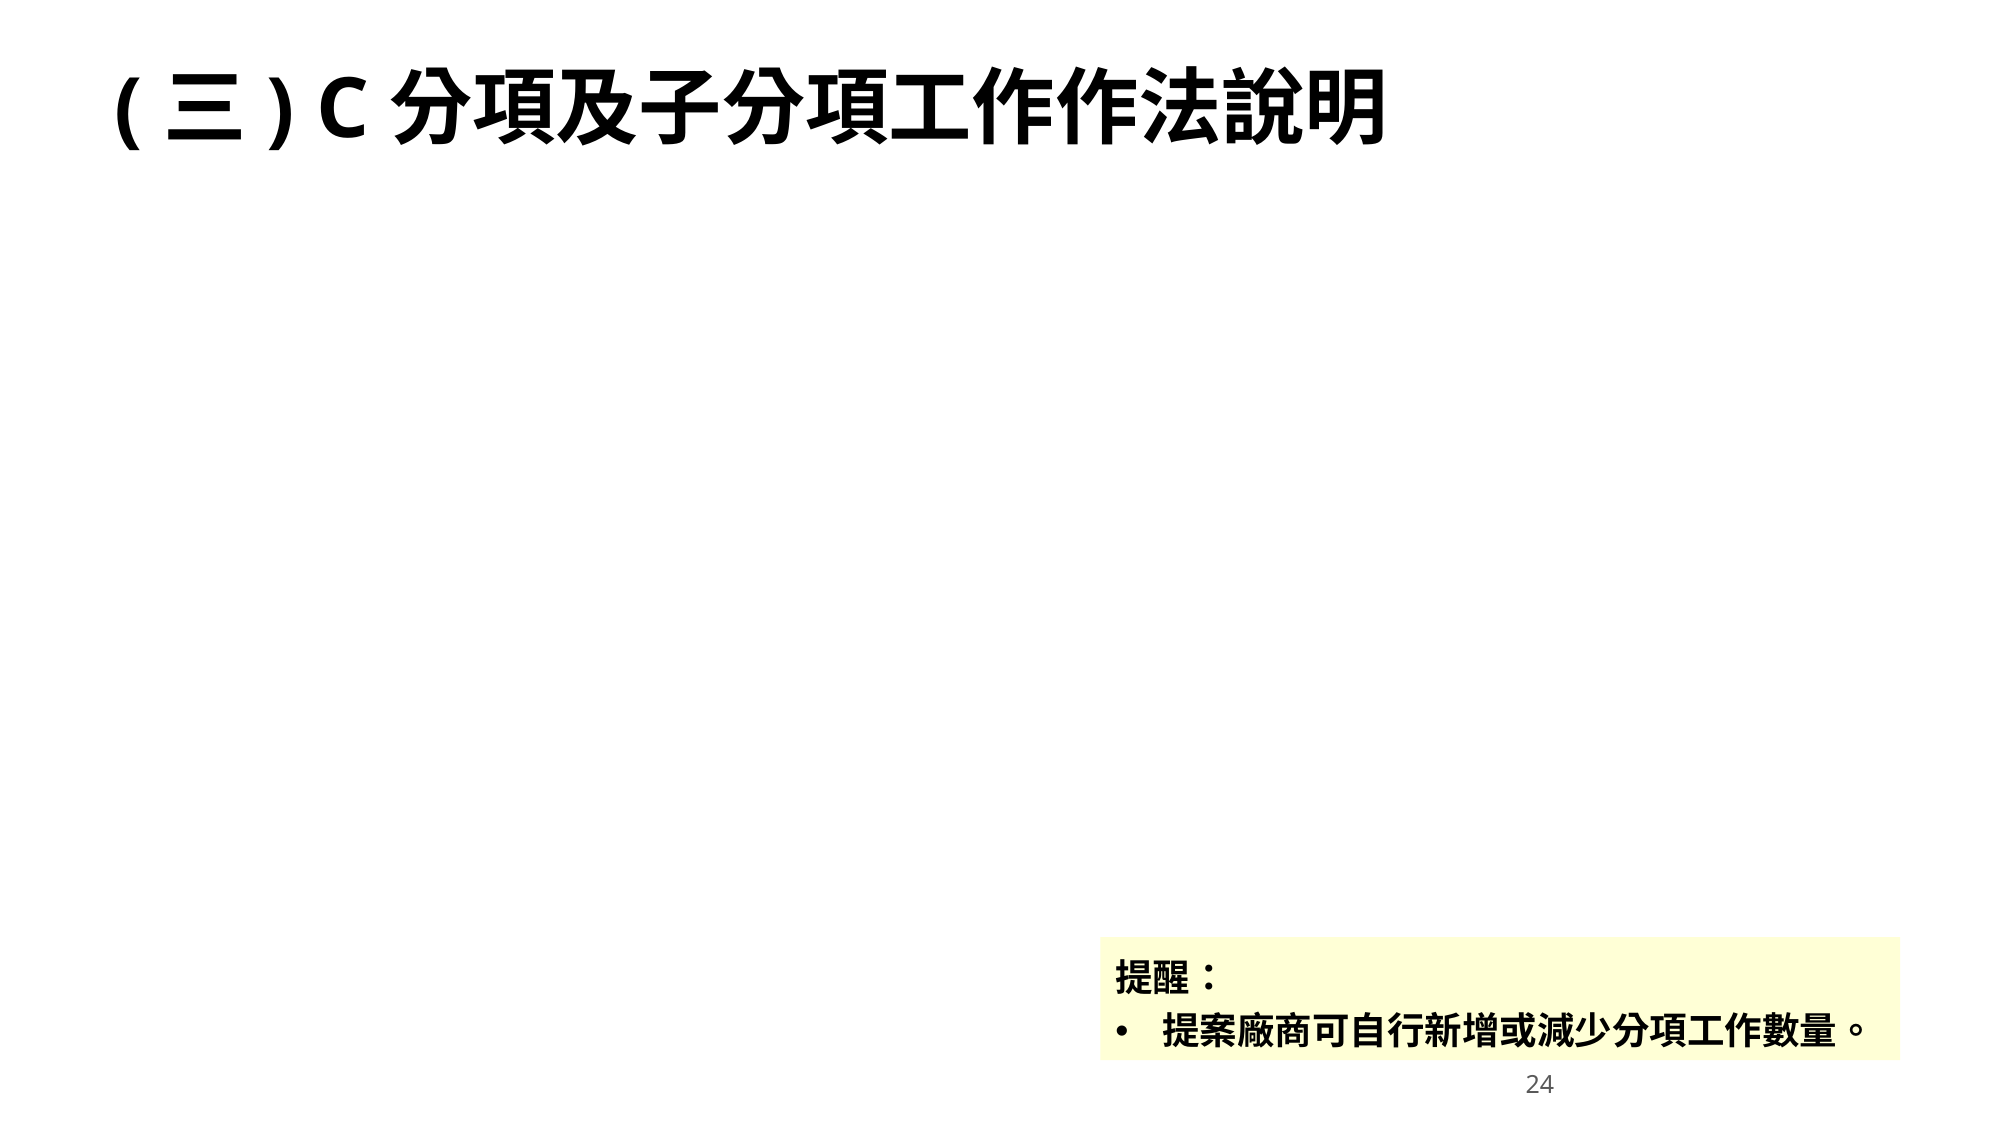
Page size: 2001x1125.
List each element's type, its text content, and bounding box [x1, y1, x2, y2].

title (三) C分項及子分項工作作法說明 [99, 56, 1900, 166]
text_box 24 [1510, 1061, 1961, 1097]
text_box 提醒： 提案廠商可自行新增或減少分項工作數量。 [1100, 937, 1900, 1060]
